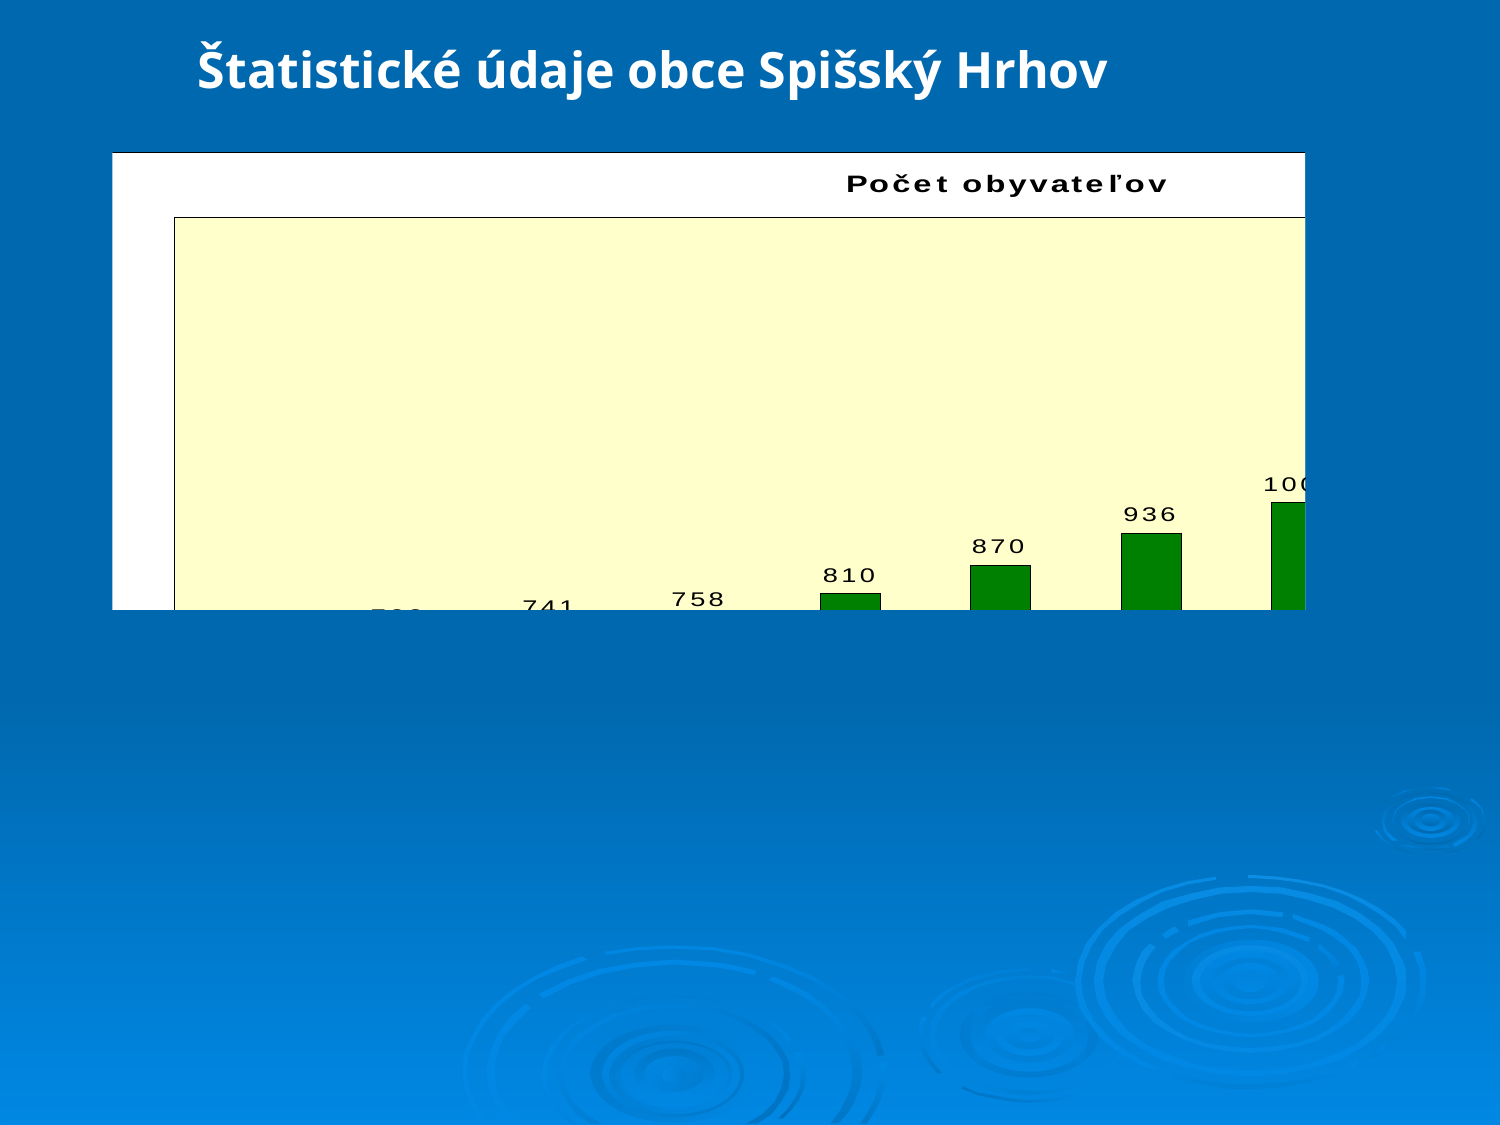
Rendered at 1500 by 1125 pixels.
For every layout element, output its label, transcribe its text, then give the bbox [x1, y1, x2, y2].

text_box Štatistické údaje obce Spišský Hrhov [183, 30, 1353, 107]
chart [112, 148, 1306, 610]
chart [112, 621, 1311, 1053]
